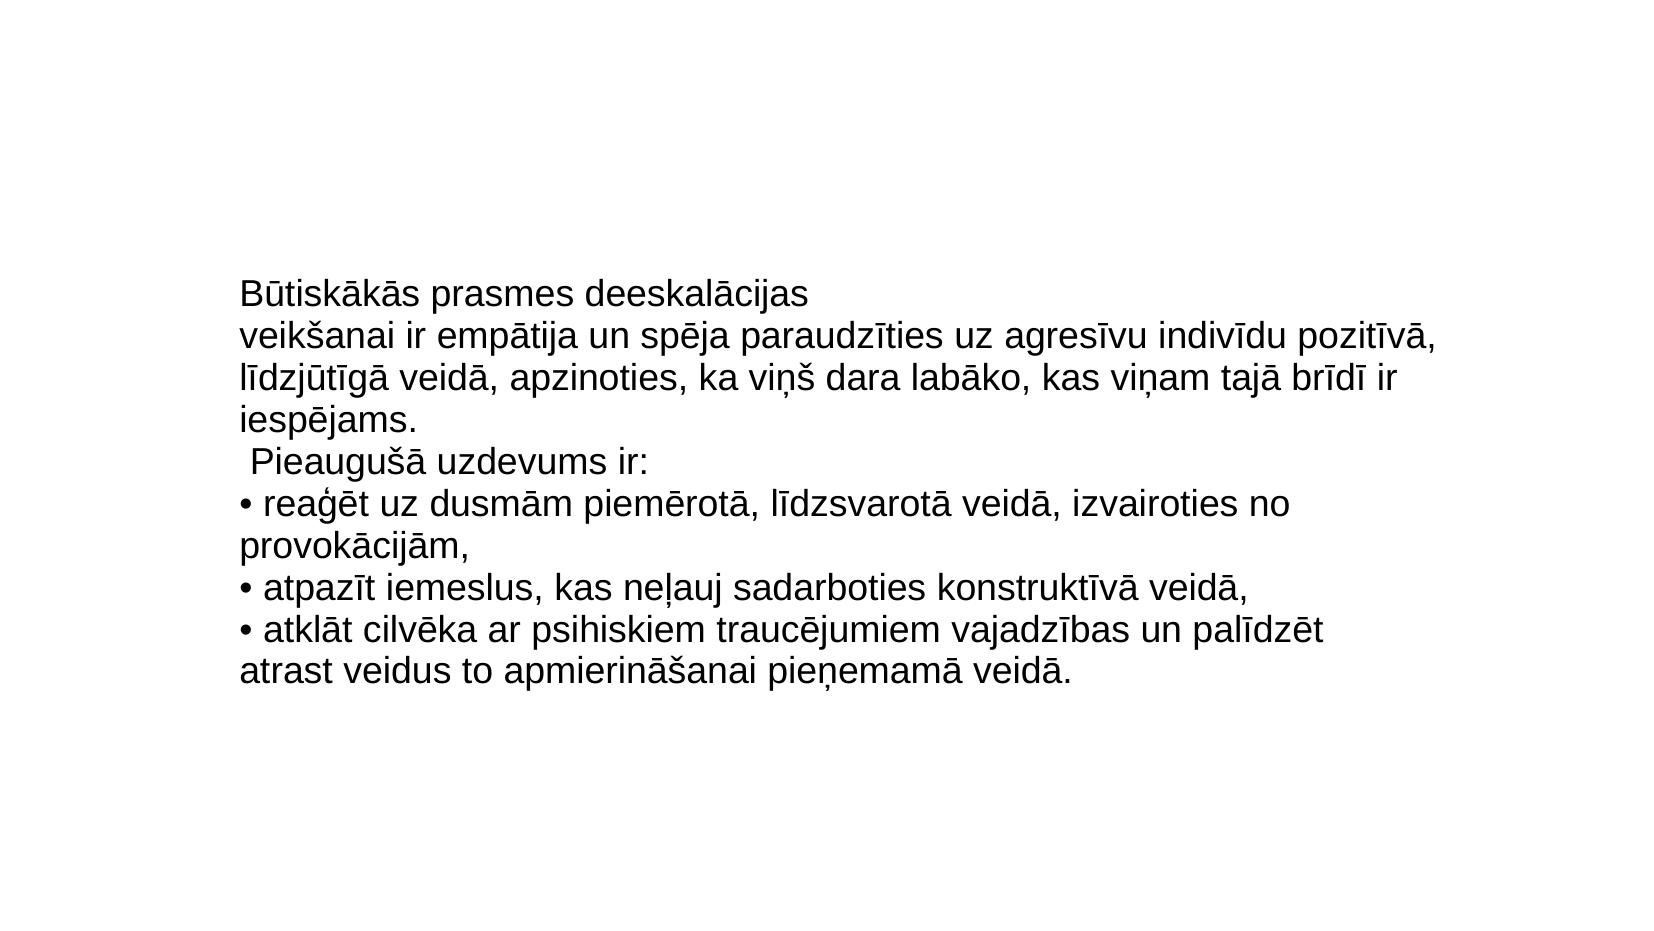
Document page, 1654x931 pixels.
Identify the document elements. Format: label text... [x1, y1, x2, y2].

text_box Būtiskākās prasmes deeskalācijas veikšanai ir empātija un spēja paraudzīties uz agresīvu indivīdu pozitīvā, līdzjūtīgā veidā, apzinoties, ka viņš dara labāko, kas viņam tajā brīdī ir iespējams. Pieaugušā uzdevums ir: • reaģēt uz dusmām piemērotā, līdzsvarotā veidā, izvairoties no provokācijām, • atpazīt iemeslus, kas neļauj sadarboties konstruktīvā veidā, • atklāt cilvēka ar psihiskiem traucējumiem vajadzības un palīdzēt atrast veidus to apmierināšanai pieņemamā veidā. [224, 264, 1453, 700]
